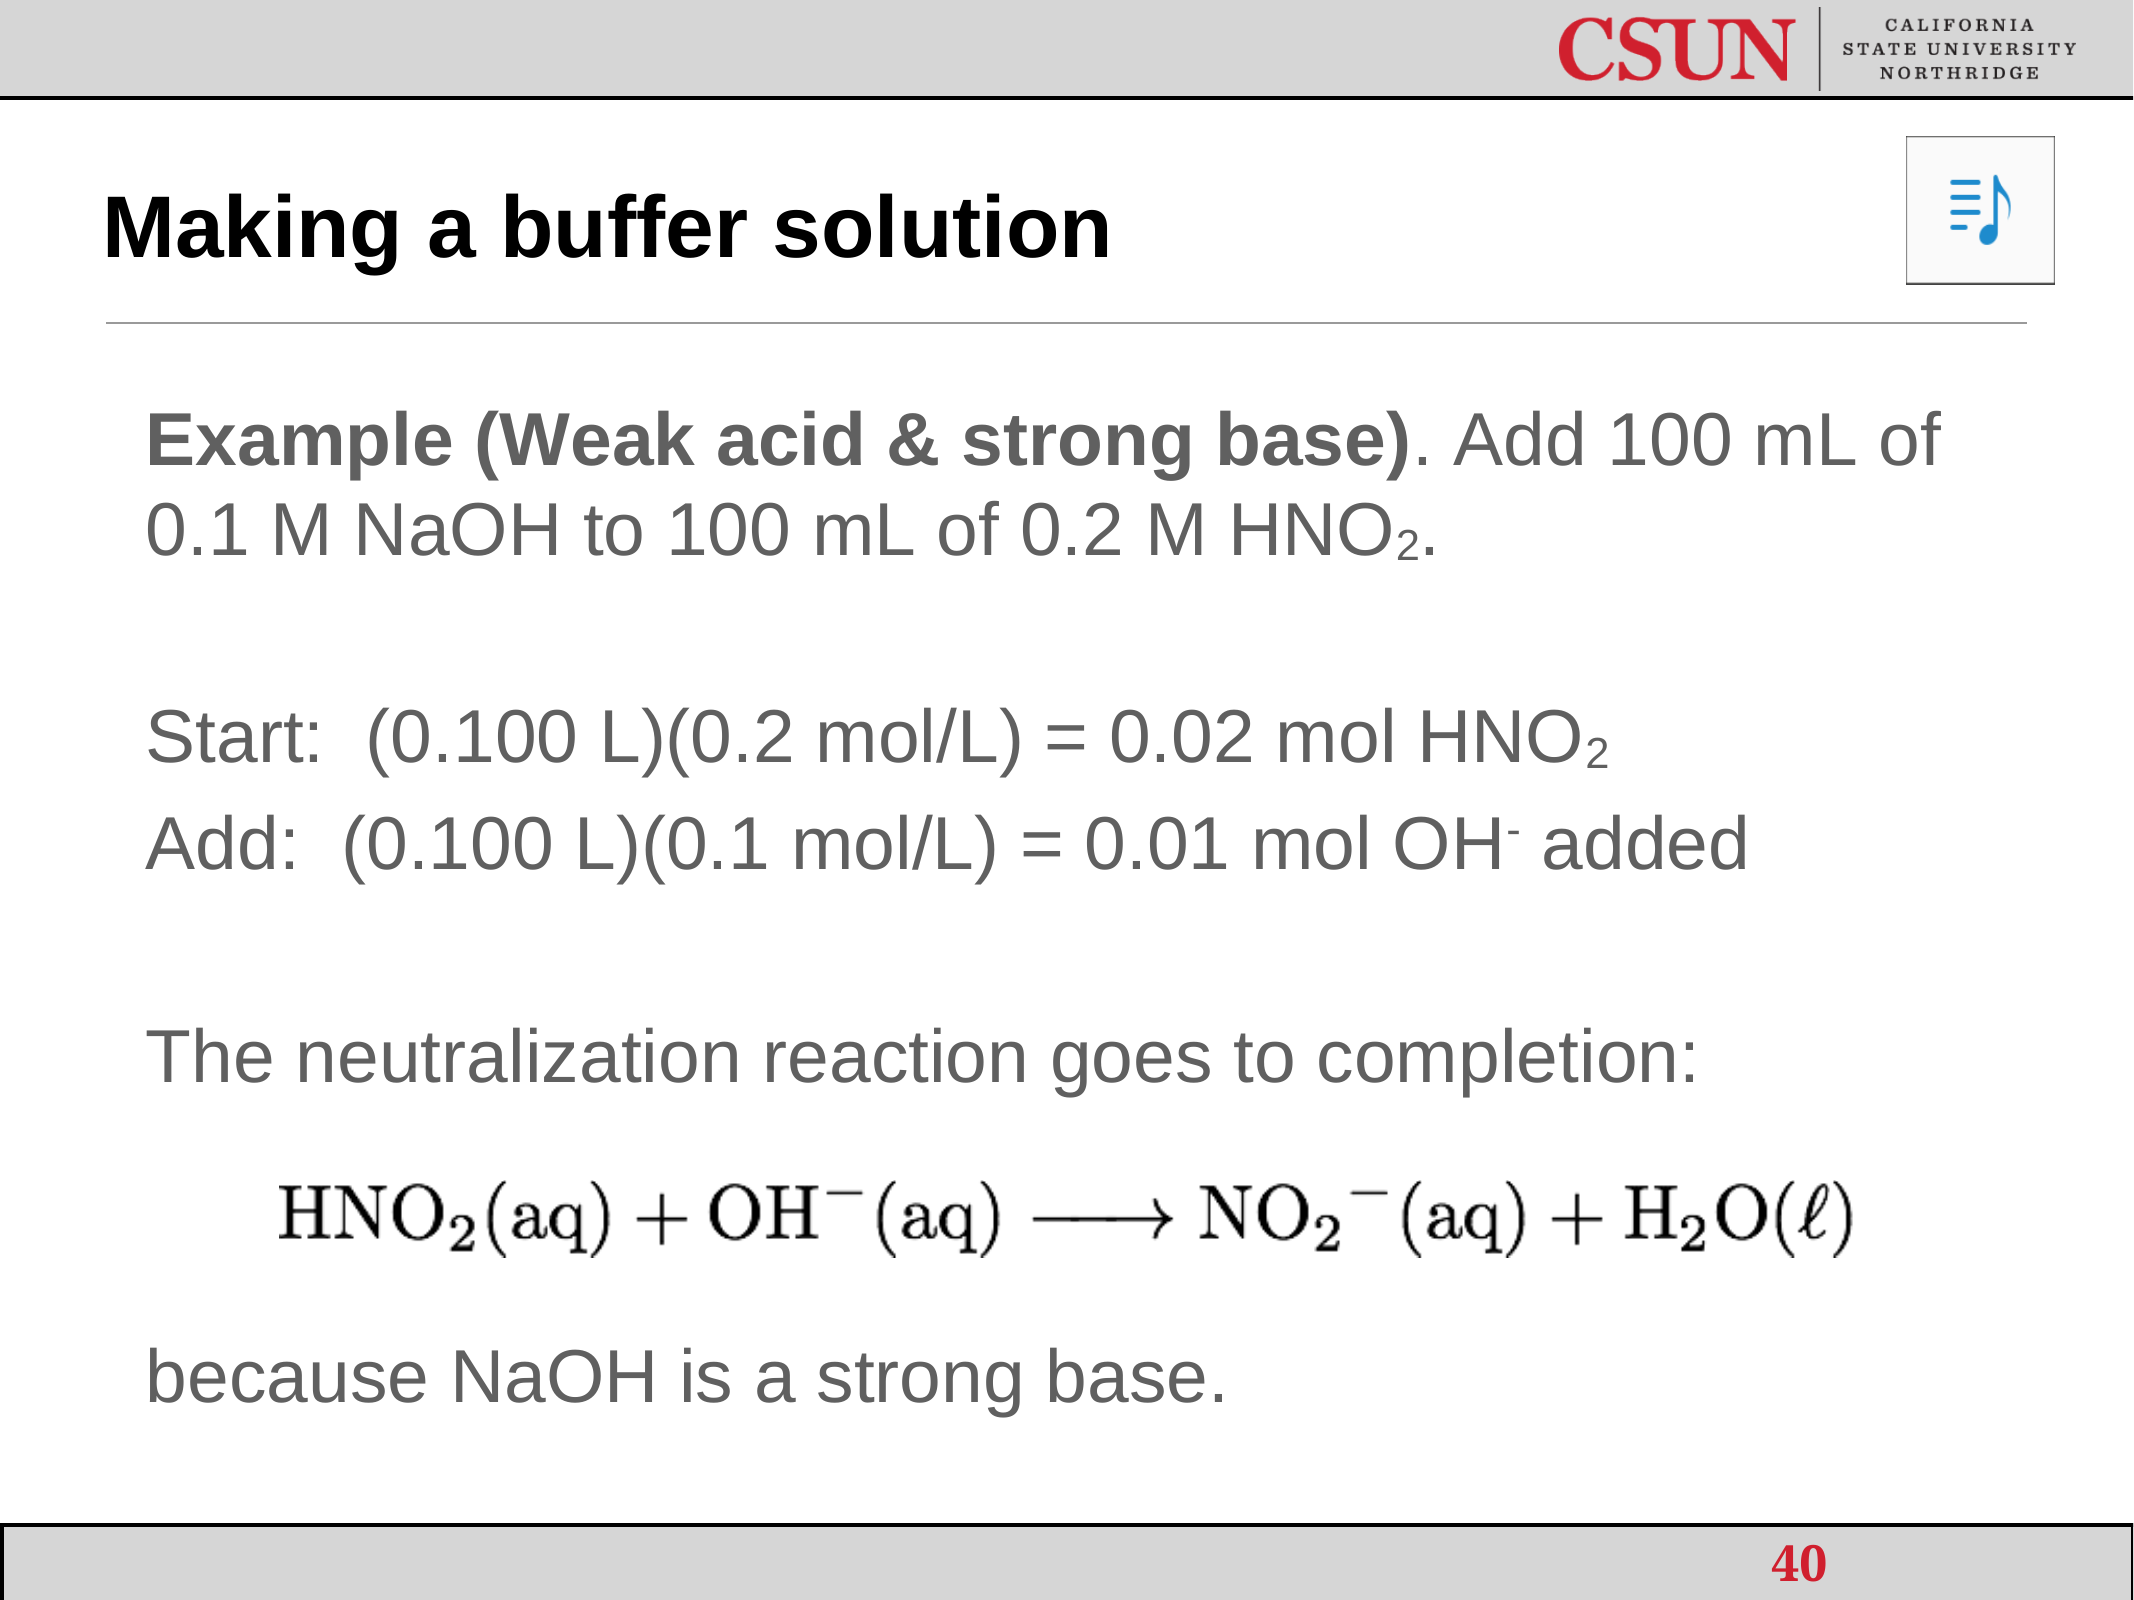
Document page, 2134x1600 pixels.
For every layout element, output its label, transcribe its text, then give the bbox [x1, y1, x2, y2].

picture [279, 1180, 1855, 1258]
text_box [1905, 135, 2056, 286]
title Making a buffer solution [93, 104, 2040, 284]
list Example (Weak acid & strong base). Add 100 mL of 0.1 M NaOH to 100 mL of 0.2 M HNO2. Start: (0.100 L)(0.2 mol/L) = 0.02 mol HNO2 Add: (0.100 L)(0.1 mol/L) = 0.01 mol OH- added The neutralization reaction goes to completion: because NaOH is a strong base. [93, 382, 2040, 1521]
picture [1559, 7, 2076, 91]
